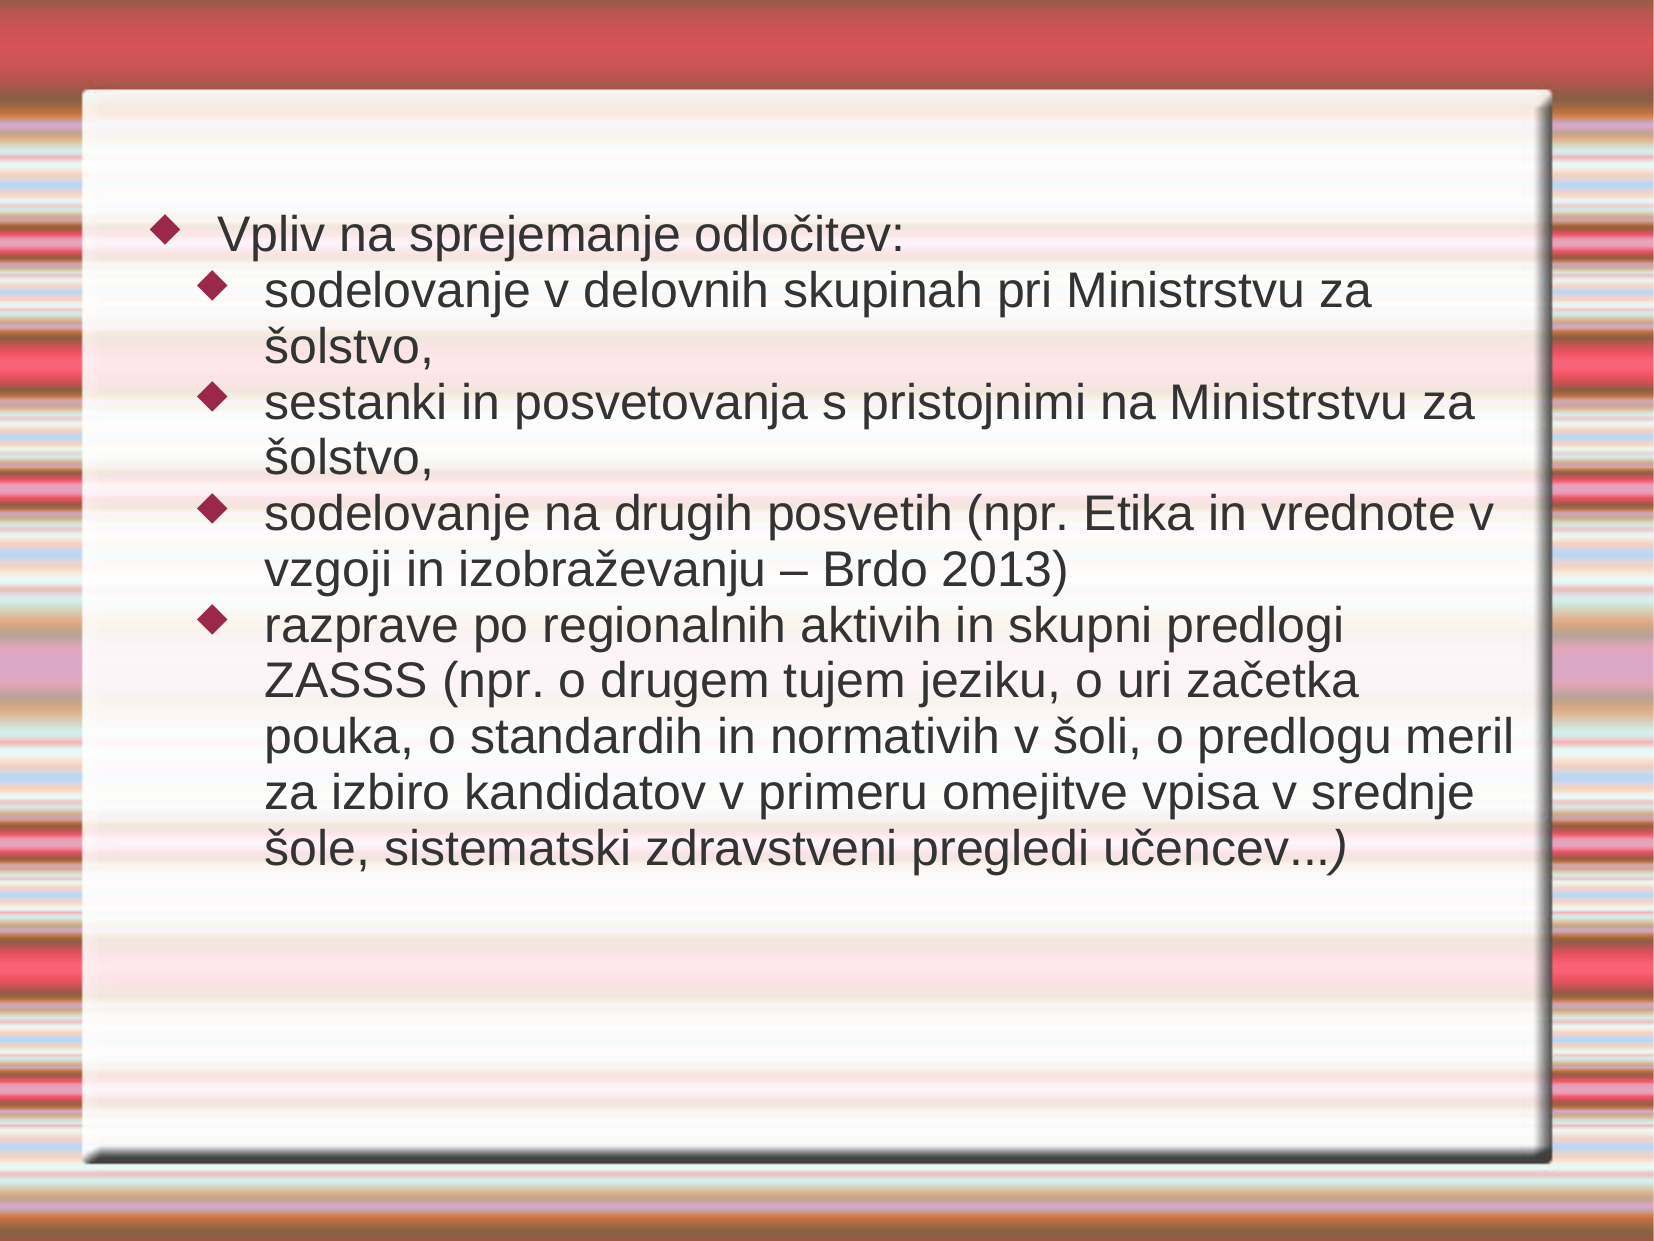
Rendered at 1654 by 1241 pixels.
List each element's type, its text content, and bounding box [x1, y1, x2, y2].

list Vpliv na sprejemanje odločitev: sodelovanje v delovnih skupinah pri Ministrstvu za šolstvo, sestanki in posvetovanja s pristojnimi na Ministrstvu za šolstvo, sodelovanje na drugih posvetih (npr. Etika in vrednote v vzgoji in izobraževanju – Brdo 2013) razprave po regionalnih aktivih in skupni predlogi ZASSS (npr. o drugem tujem jeziku, o uri začetka pouka, o standardih in normativih v šoli, o predlogu meril za izbiro kandidatov v primeru omejitve vpisa v srednje šole, sistematski zdravstveni pregledi učencev...) [134, 206, 1516, 876]
picture [0, 0, 1654, 1241]
